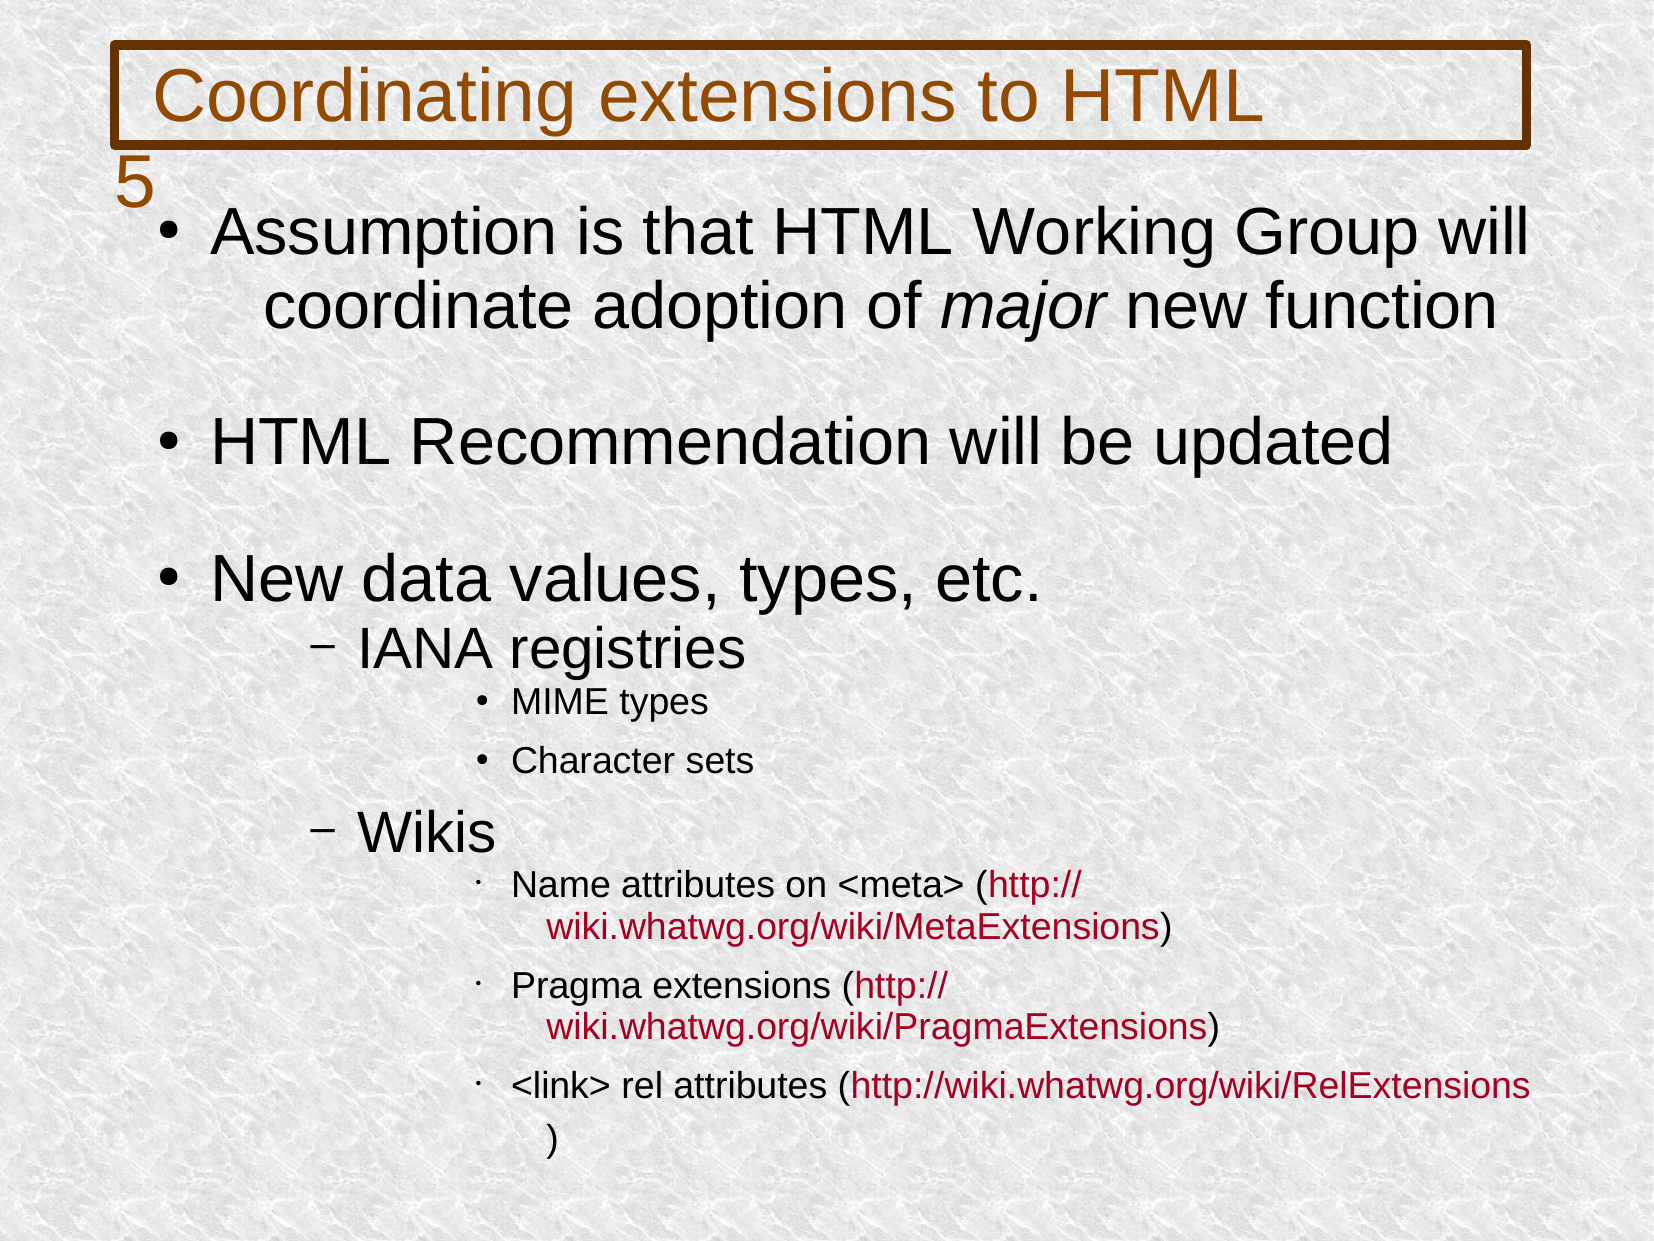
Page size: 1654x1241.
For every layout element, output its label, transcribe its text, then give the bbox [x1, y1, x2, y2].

title Coordinating extensions to HTML 5 [114, 45, 1527, 146]
list Assumption is that HTML Working Group will coordinate adoption of major new function HTML Recommendation will be updated New data values, types, etc. IANA registries MIME types Character sets Wikis Name attributes on <meta> (http://wiki.whatwg.org/wiki/MetaExtensions) Pragma extensions (http://wiki.whatwg.org/wiki/PragmaExtensions) <link> rel attributes (http://wiki.whatwg.org/wiki/RelExtensions) [121, 195, 1534, 1067]
picture [0, 0, 1654, 1241]
